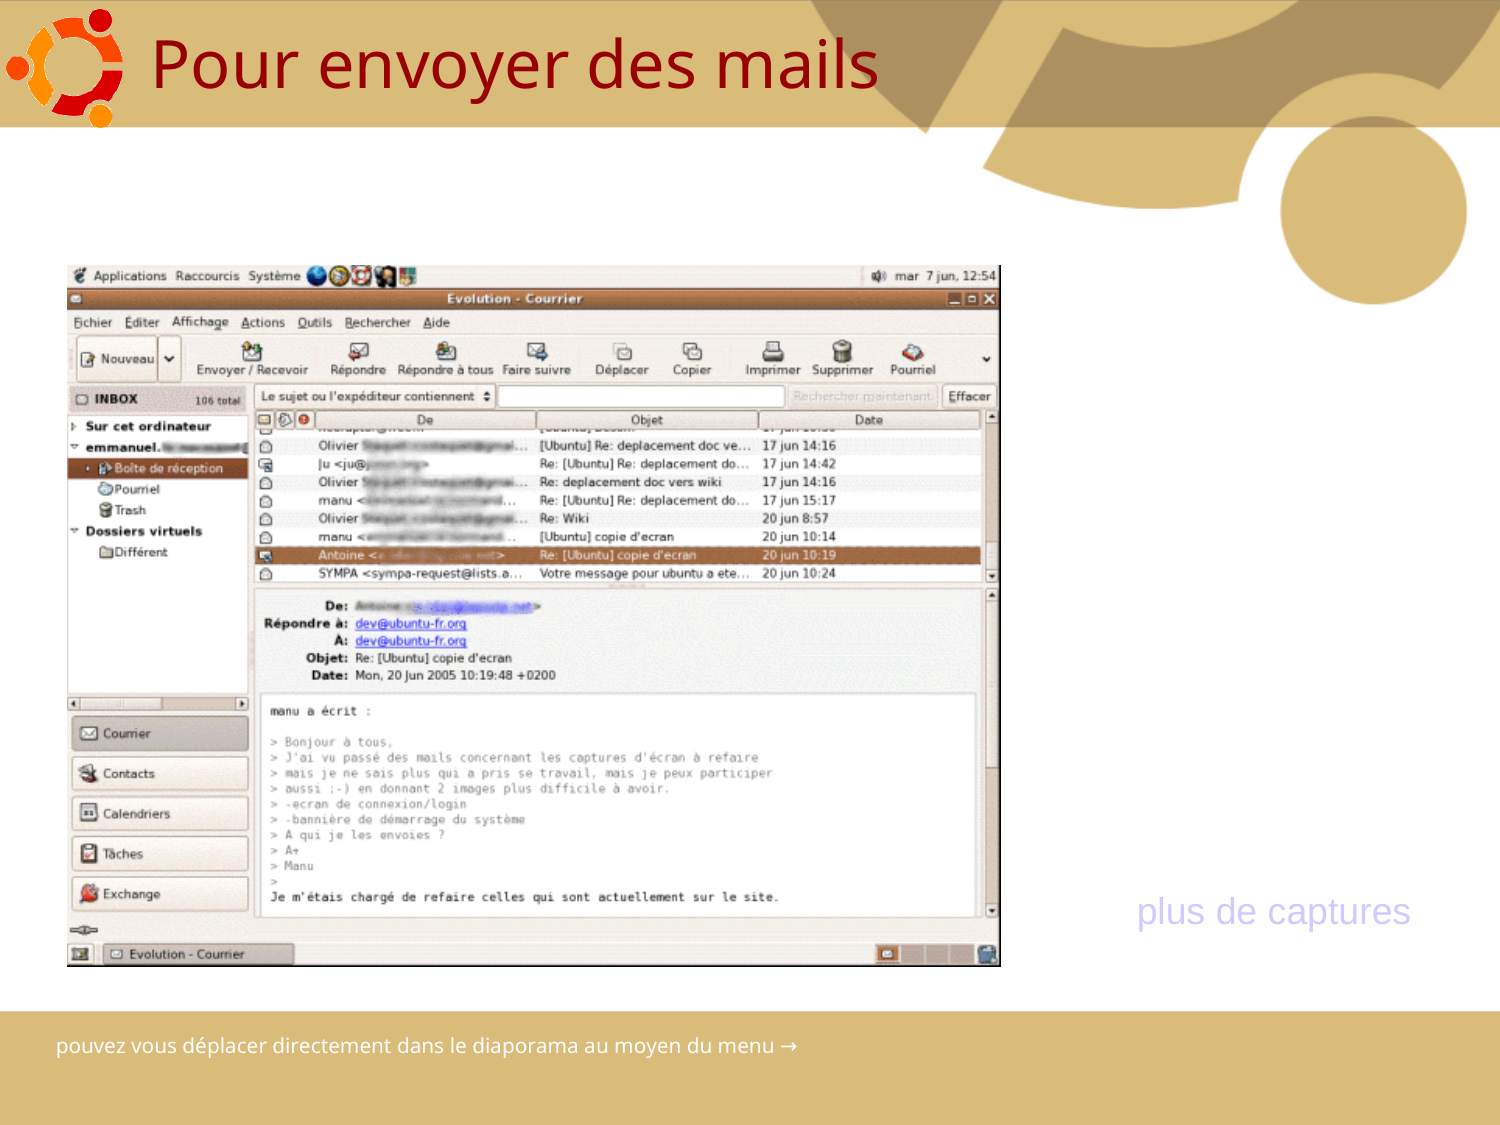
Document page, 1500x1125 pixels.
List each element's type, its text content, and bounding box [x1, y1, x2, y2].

title Pour envoyer des mails [135, 0, 1418, 159]
text_box plus de captures [1122, 885, 1458, 940]
picture [0, 0, 1500, 969]
